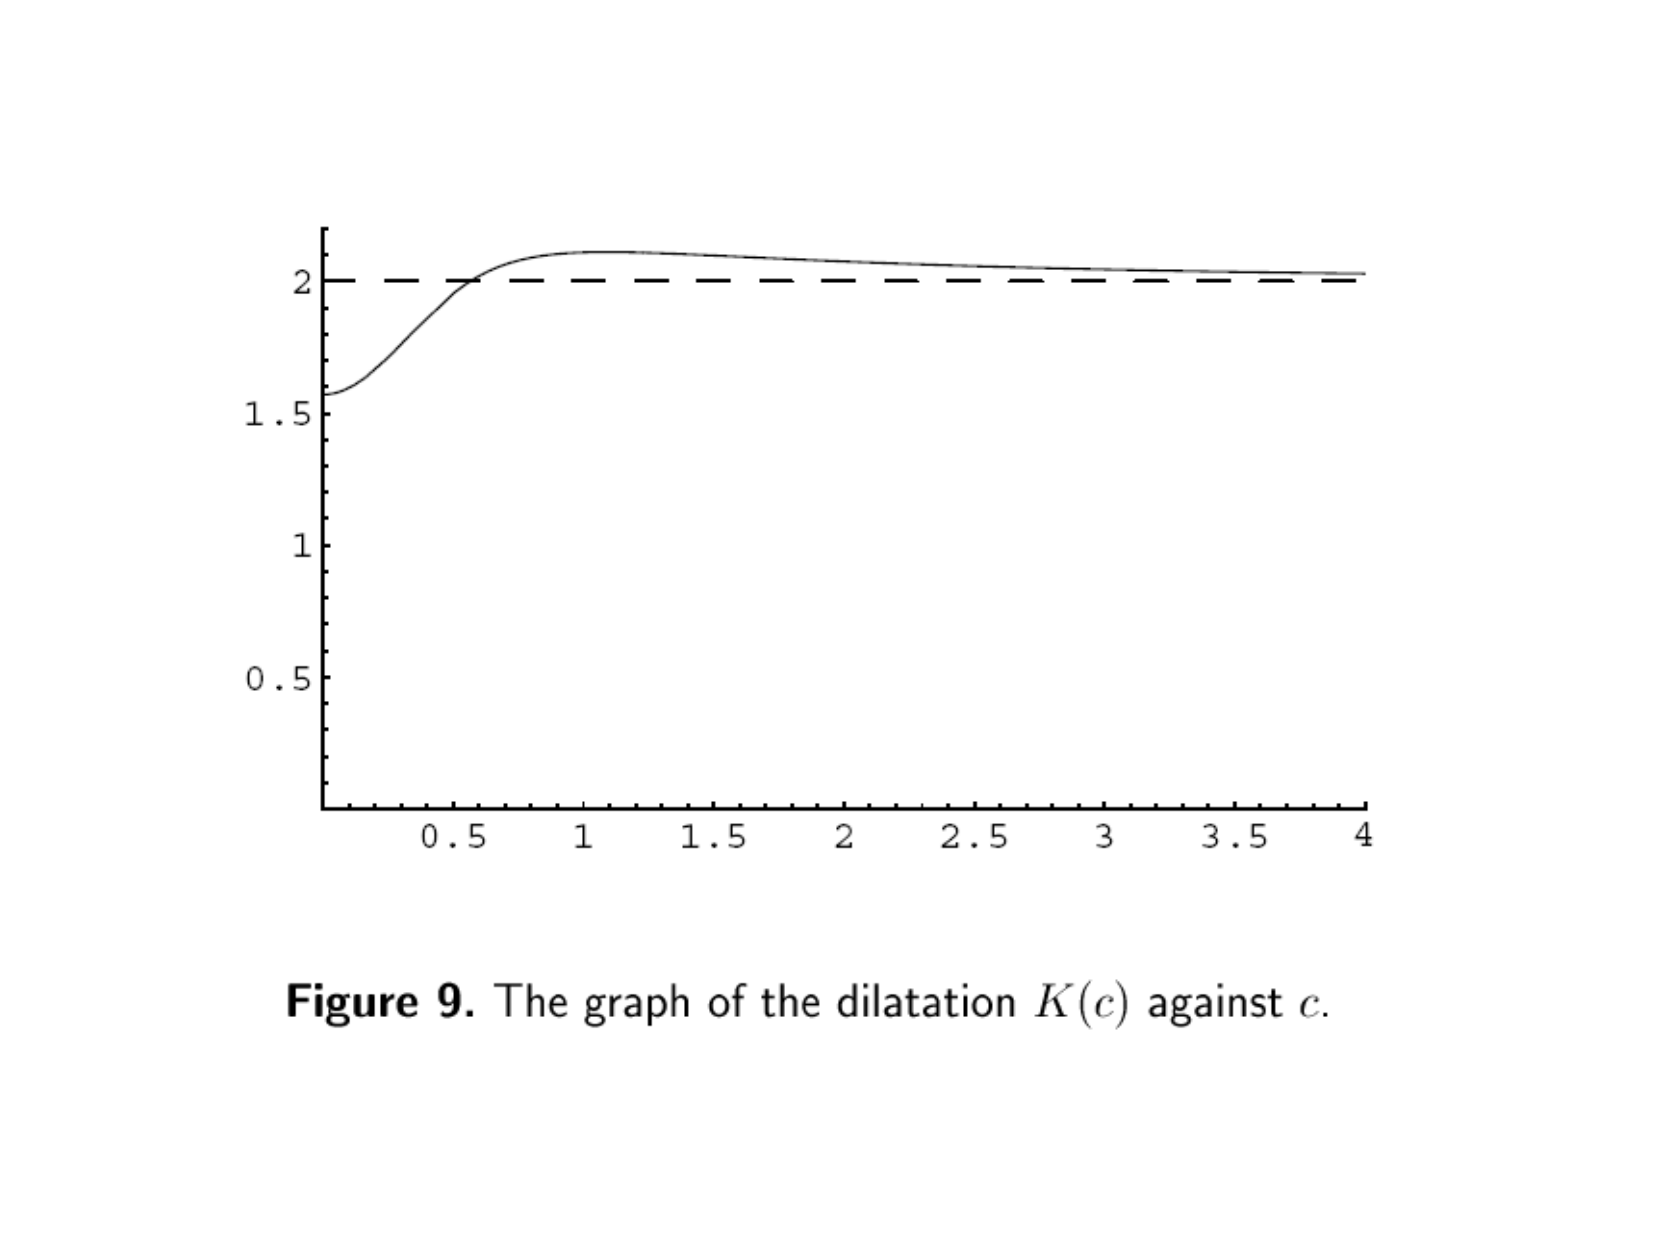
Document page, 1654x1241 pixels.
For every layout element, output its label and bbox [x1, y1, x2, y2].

picture [73, 181, 1599, 1080]
